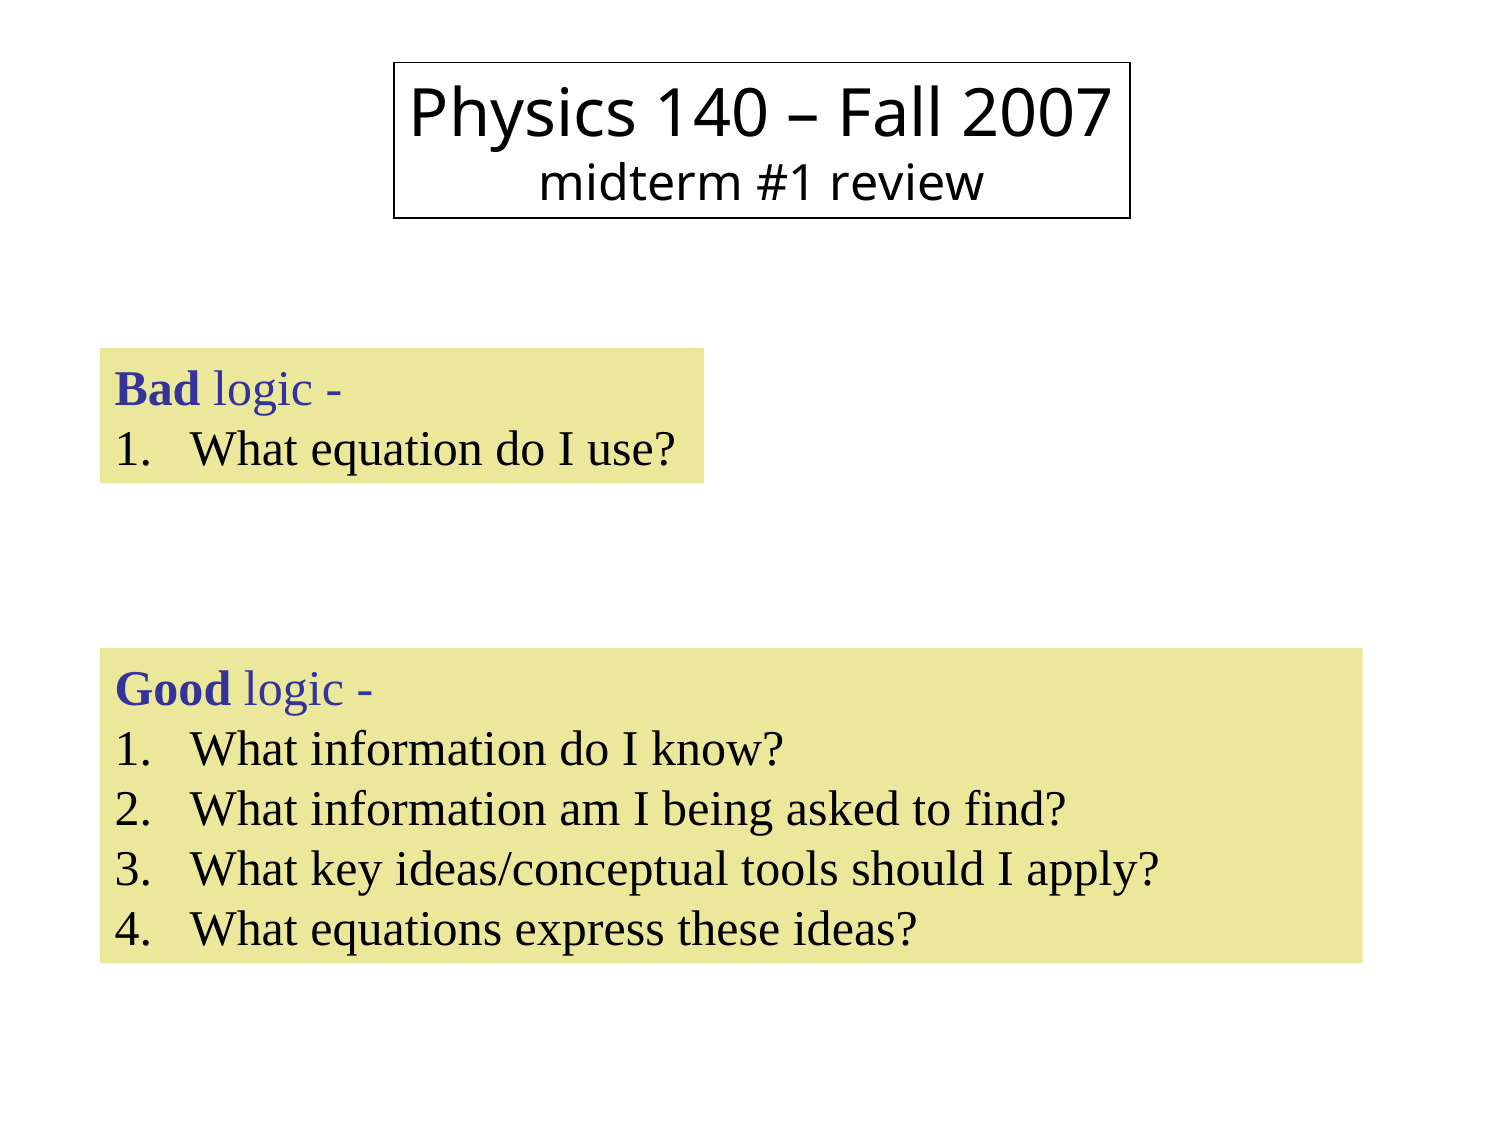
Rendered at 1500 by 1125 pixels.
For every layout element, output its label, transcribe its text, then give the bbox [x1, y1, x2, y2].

text_box Bad logic - What equation do I use? [99, 347, 704, 484]
text_box Good logic - What information do I know? What information am I being asked to find? What key ideas/conceptual tools should I apply? What equations express these ideas? [99, 647, 1363, 964]
text_box Physics 140 – Fall 2007 midterm #1 review [394, 62, 1130, 218]
